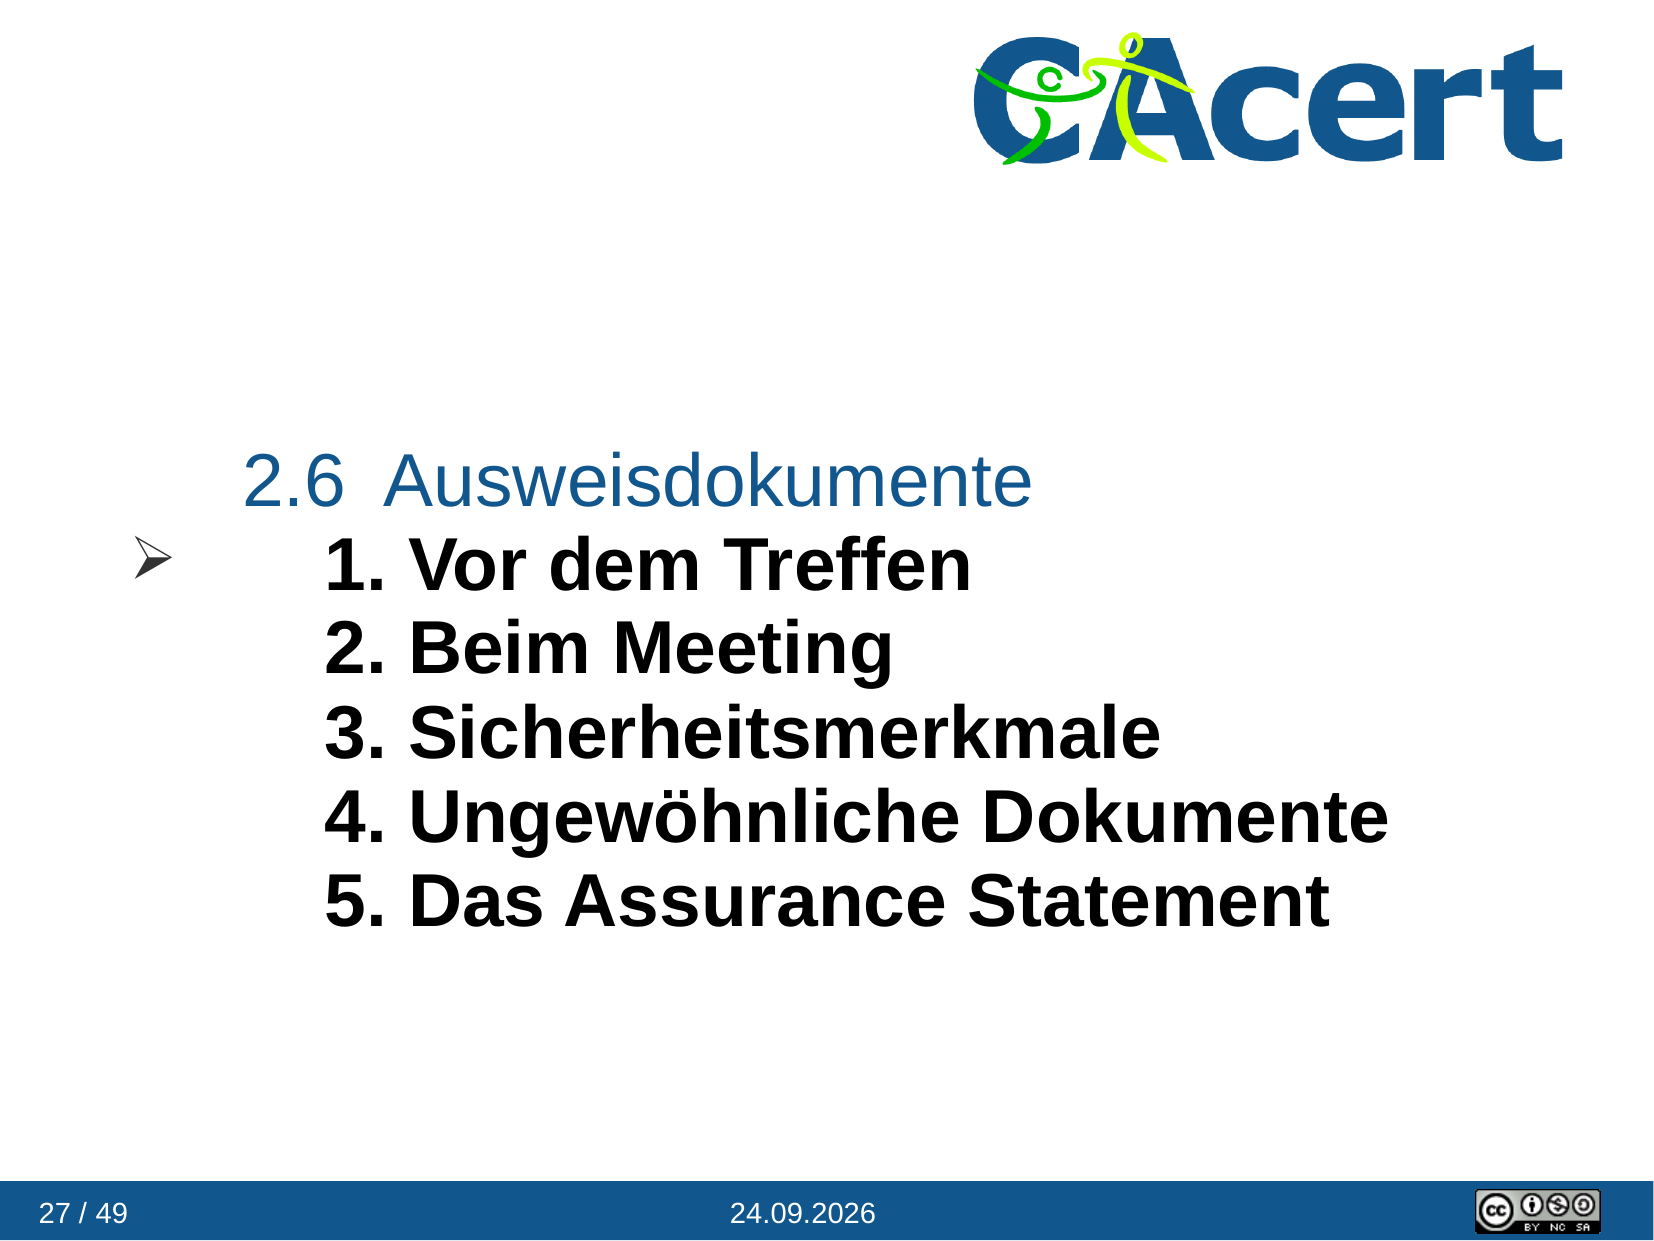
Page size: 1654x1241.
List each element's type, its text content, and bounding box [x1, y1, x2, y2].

picture [972, 30, 1564, 166]
picture [1475, 1189, 1601, 1234]
subtitle 2.6 Ausweisdokumente 1. Vor dem Treffen 2. Beim Meeting 3. Sicherheitsmerkmale 4. Ungewöhnliche Dokumente 5. Das Assurance Statement [242, 265, 1565, 1115]
text_box [114, 246, 234, 616]
